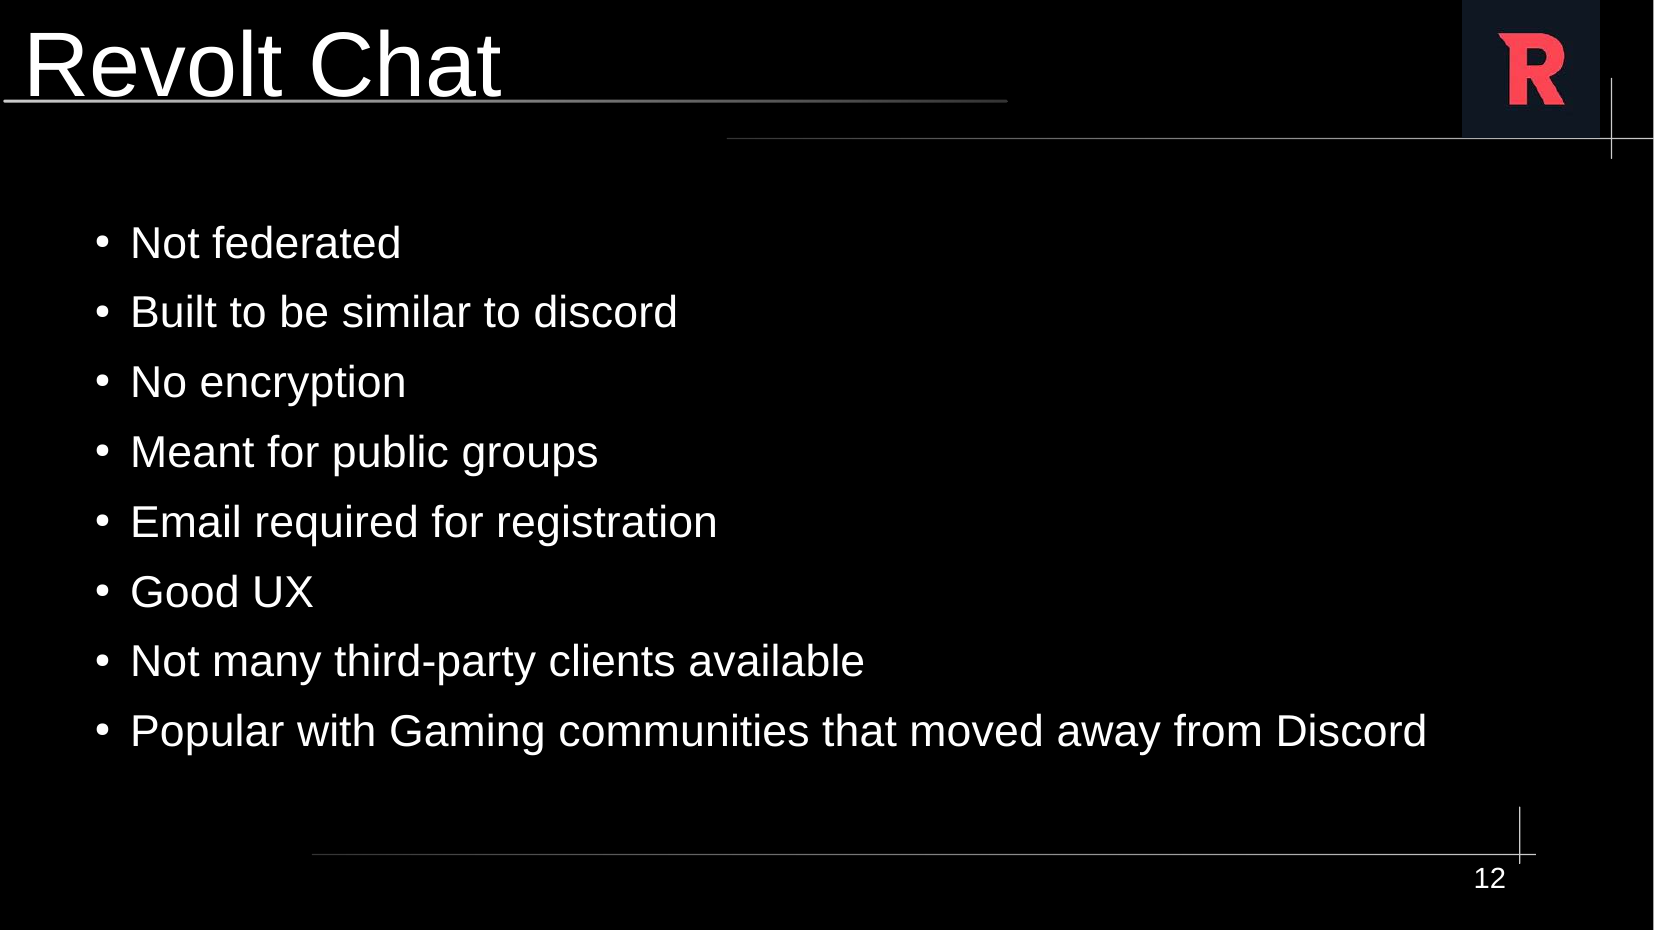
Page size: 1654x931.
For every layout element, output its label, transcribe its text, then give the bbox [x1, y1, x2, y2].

title Revolt Chat [23, 11, 1462, 119]
list Not federated Built to be similar to discord No encryption Meant for public groups Email required for registration Good UX Not many third-party clients available Popular with Gaming communities that moved away from Discord [82, 217, 1571, 758]
picture [1462, 0, 1600, 138]
